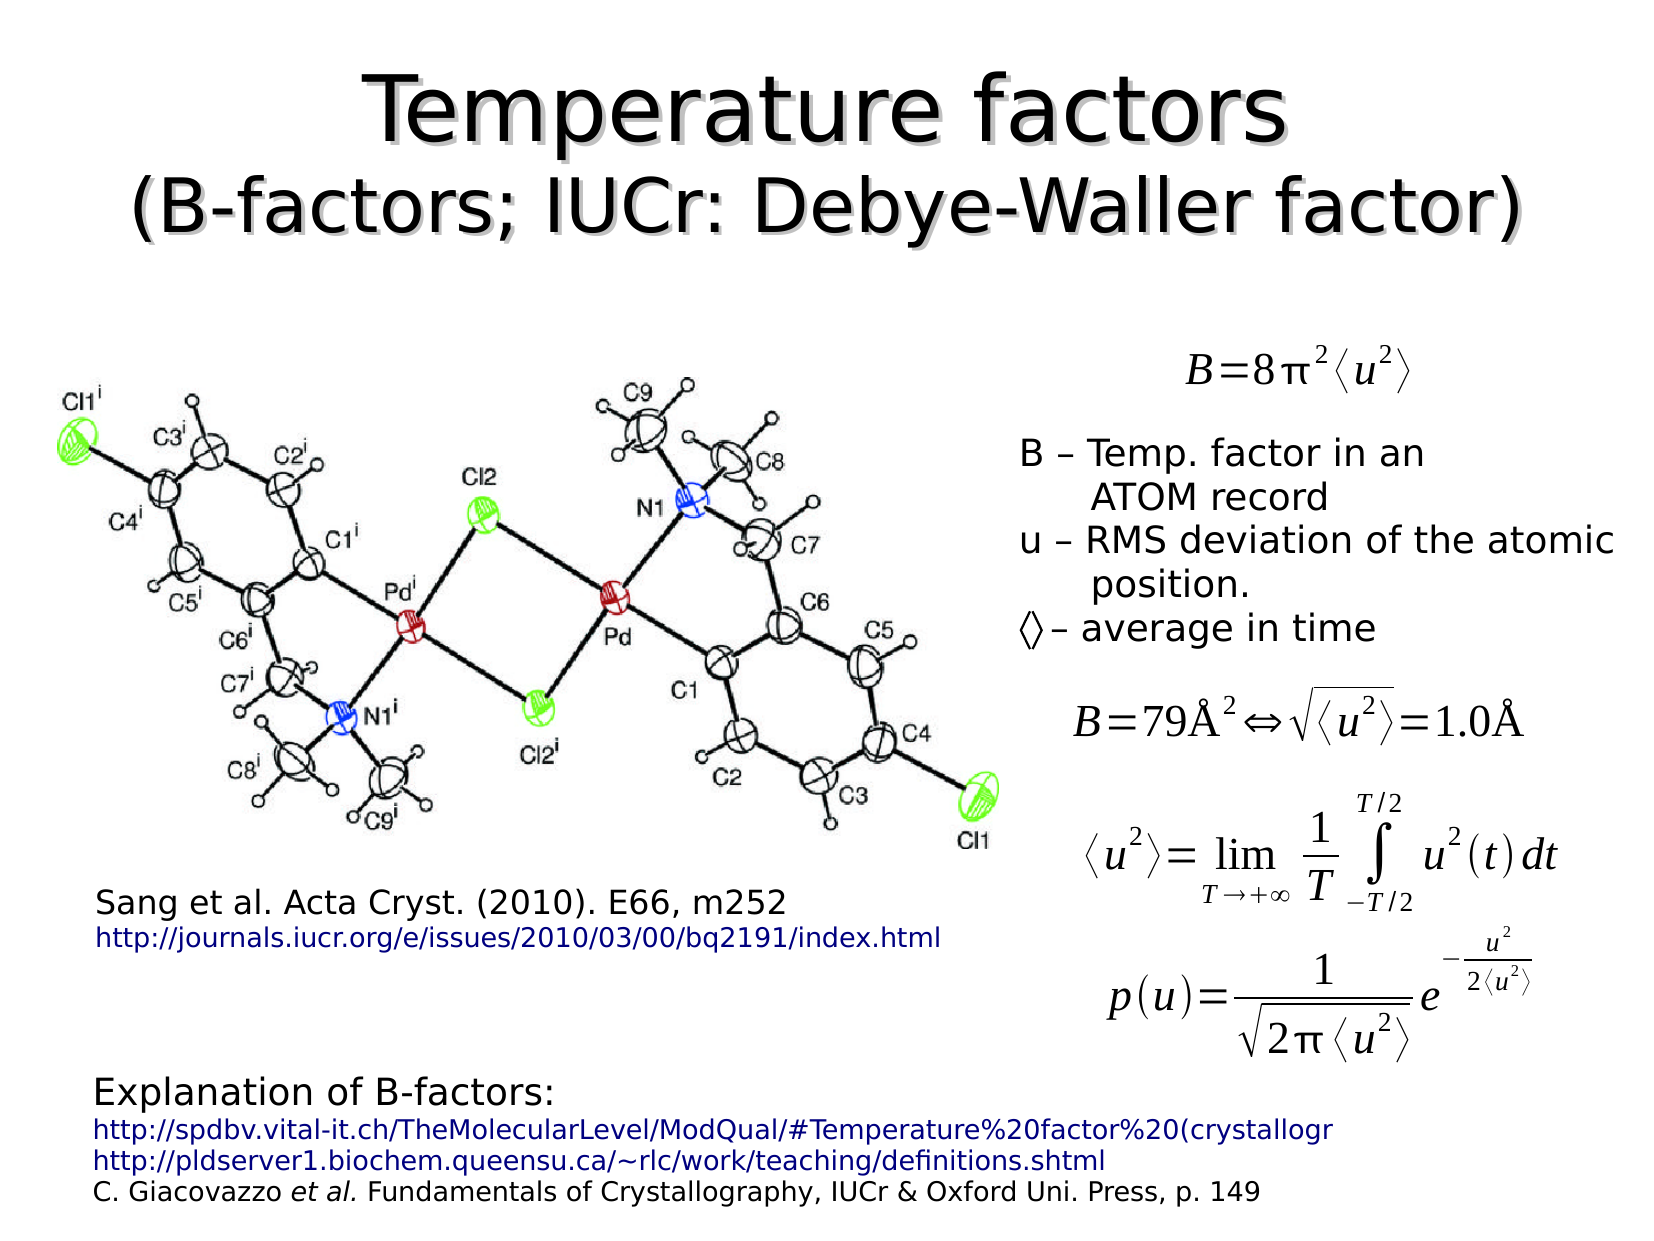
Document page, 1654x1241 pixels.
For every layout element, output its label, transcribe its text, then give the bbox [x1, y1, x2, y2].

chart [1063, 685, 1530, 749]
title Temperature factors (B-factors; IUCr: Debye-Waller factor) [82, 12, 1571, 294]
text_box Explanation of B-factors: http://spdbv.vital-it.ch/TheMolecularLevel/ModQual/#Temperature%20factor%20(crystallogr http://pldserver1.biochem.queensu.ca/~rlc/work/teaching/definitions.shtml C. Giacovazzo et al. Fundamentals of Crystallography, IUCr & Oxford Uni. Press, p. 149 [77, 1063, 1356, 1216]
chart [1077, 787, 1563, 919]
chart [1175, 338, 1418, 397]
chart [1095, 923, 1540, 1066]
text_box Sang et al. Acta Cryst. (2010). E66, m252 http://journals.iucr.org/e/issues/2010/03/00/bq2191/index.html [80, 876, 957, 961]
picture [57, 377, 999, 849]
text_box B – Temp. factor in an ATOM record u – RMS deviation of the atomic position. 〈〉 – average in time [1003, 424, 1631, 661]
